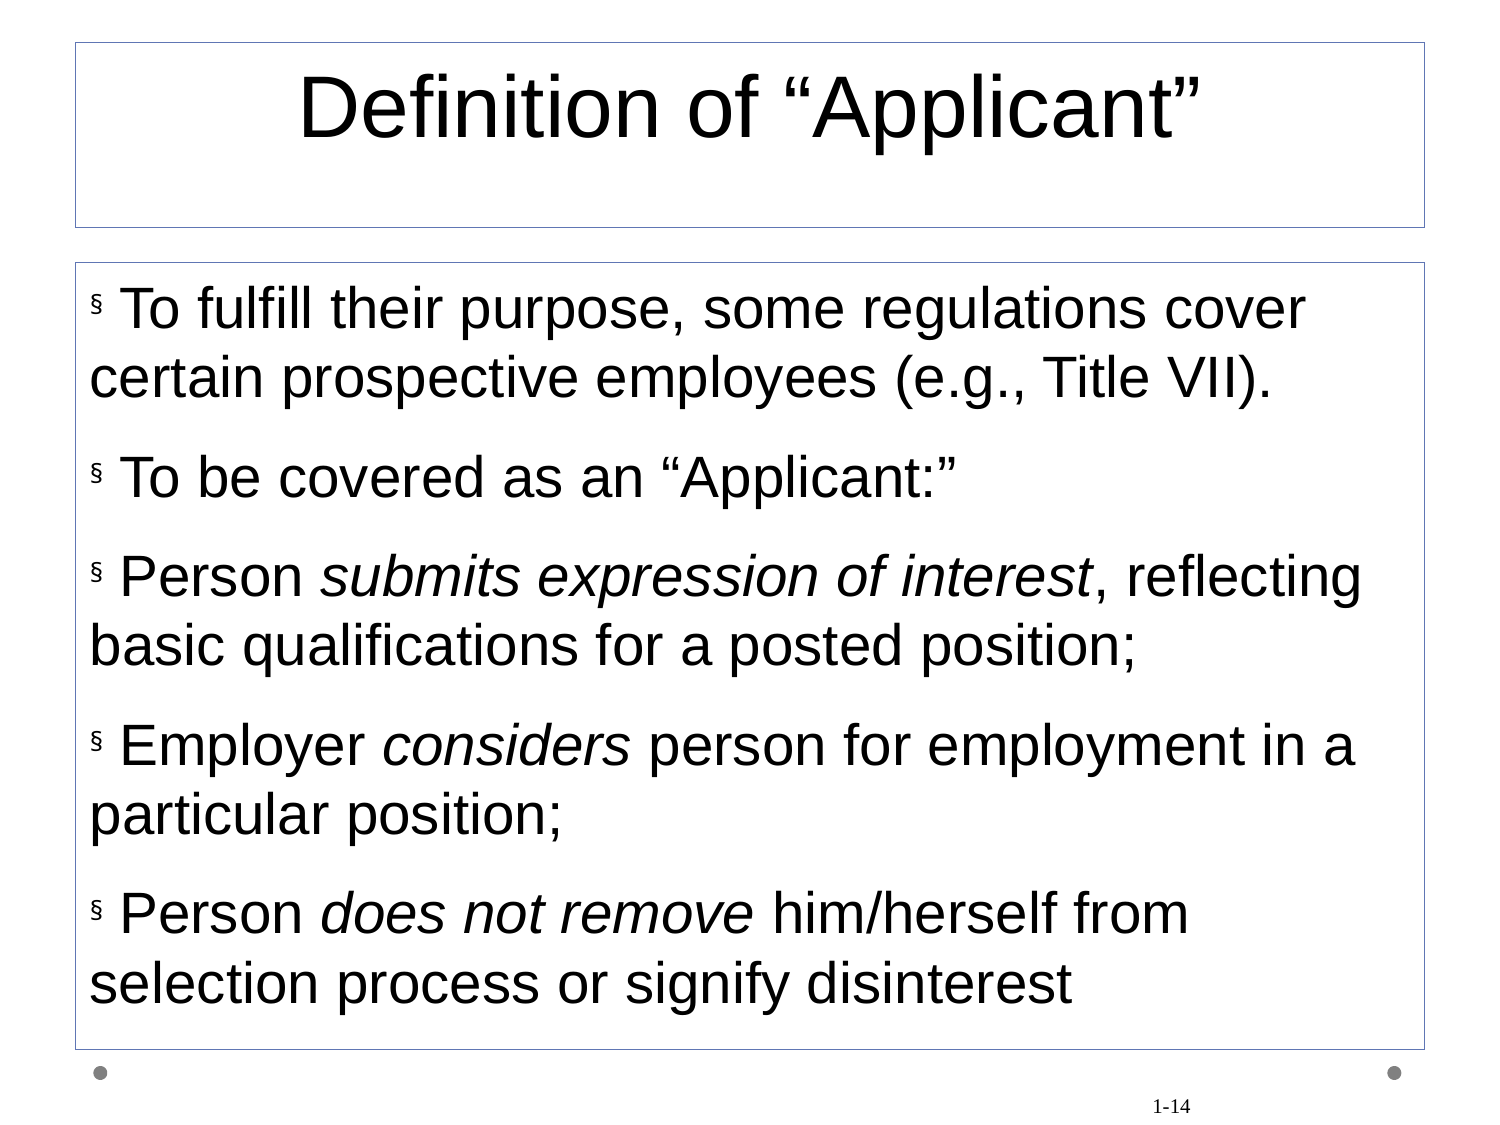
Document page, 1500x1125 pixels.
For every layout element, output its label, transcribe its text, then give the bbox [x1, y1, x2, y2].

list To fulfill their purpose, some regulations cover certain prospective employees (e.g., Title VII). To be covered as an “Applicant:” Person submits expression of interest, reflecting basic qualifications for a posted position; Employer considers person for employment in a particular position; Person does not remove him/herself from selection process or signify disinterest [75, 262, 1425, 1050]
title Definition of “Applicant” [75, 42, 1425, 228]
